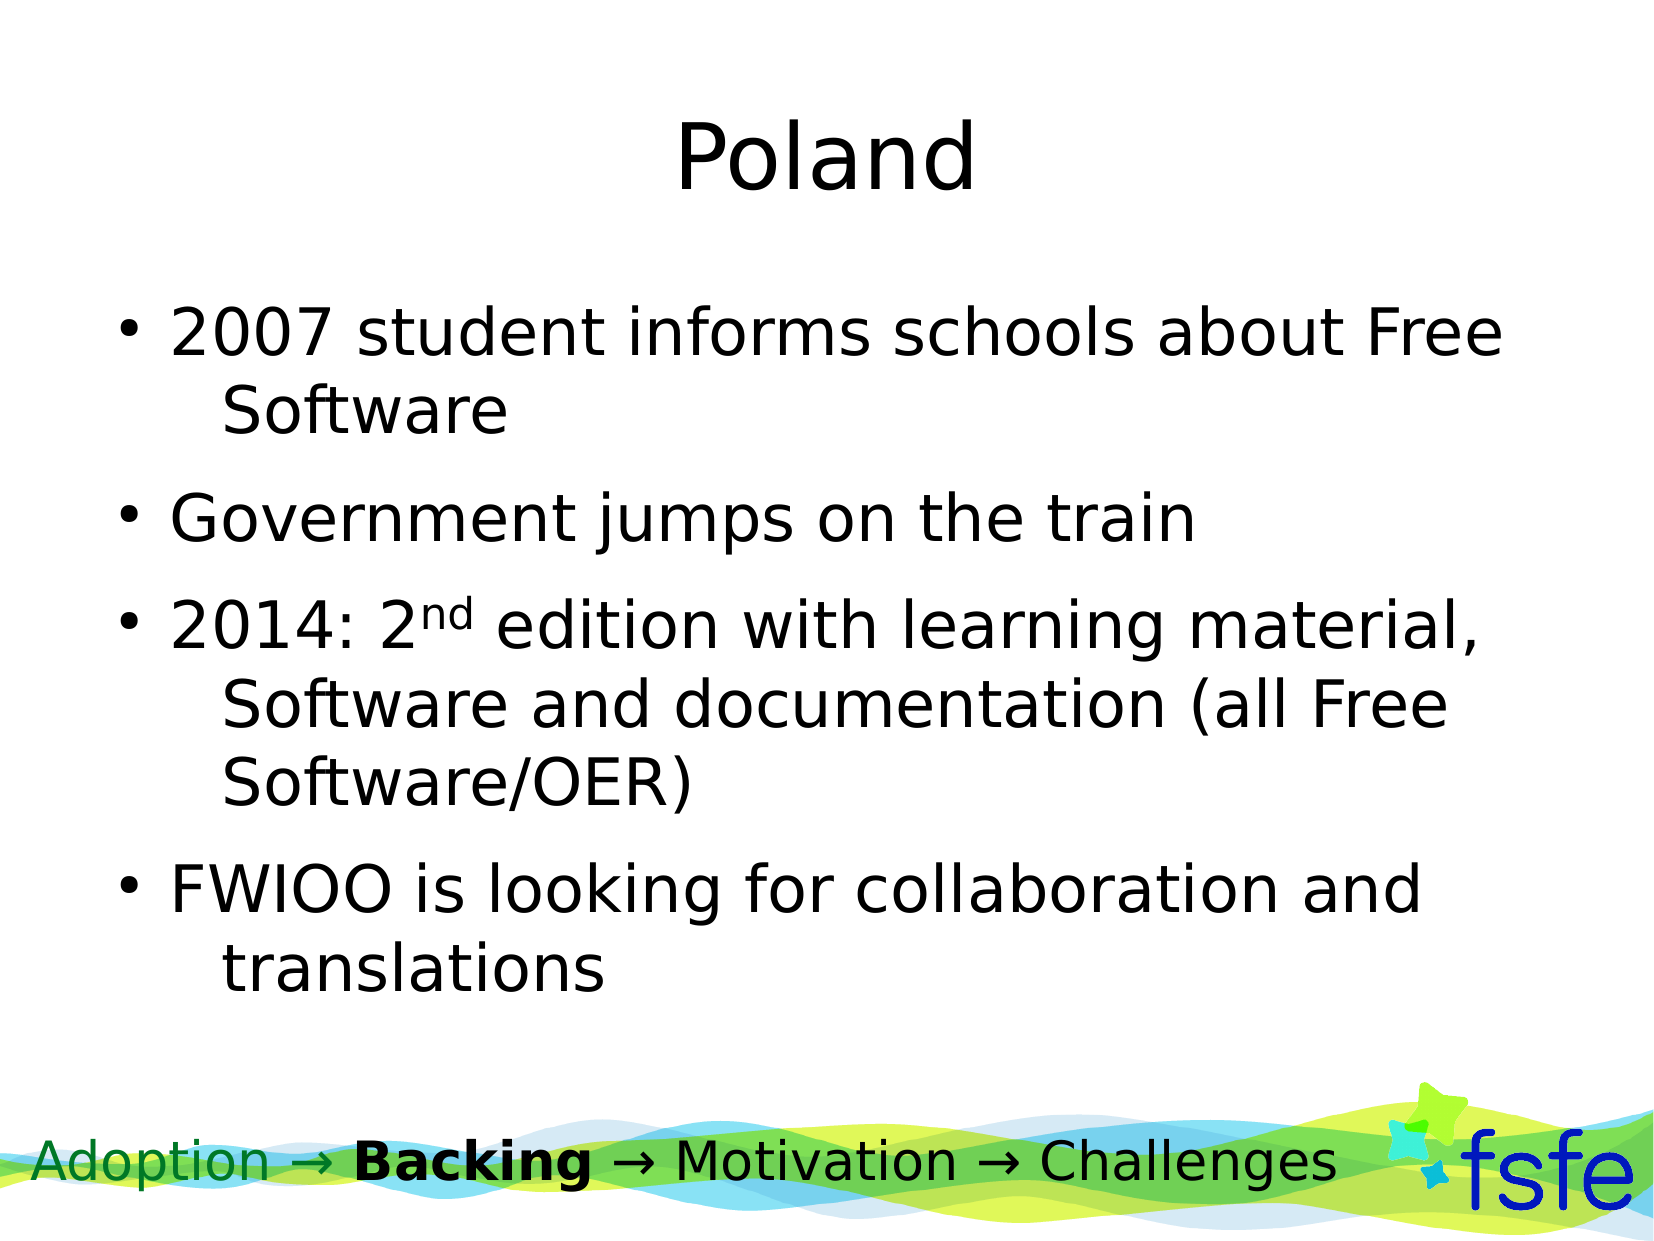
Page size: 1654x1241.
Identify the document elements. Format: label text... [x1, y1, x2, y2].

picture [0, 1081, 1654, 1241]
list 2007 student informs schools about Free Software Government jumps on the train 2014: 2nd edition with learning material, Software and documentation (all Free Software/OER) FWIOO is looking for collaboration and translations [82, 290, 1571, 1010]
title Adoption → Backing → Motivation → Challenges [0, 1100, 1371, 1217]
title Poland [82, 49, 1571, 257]
